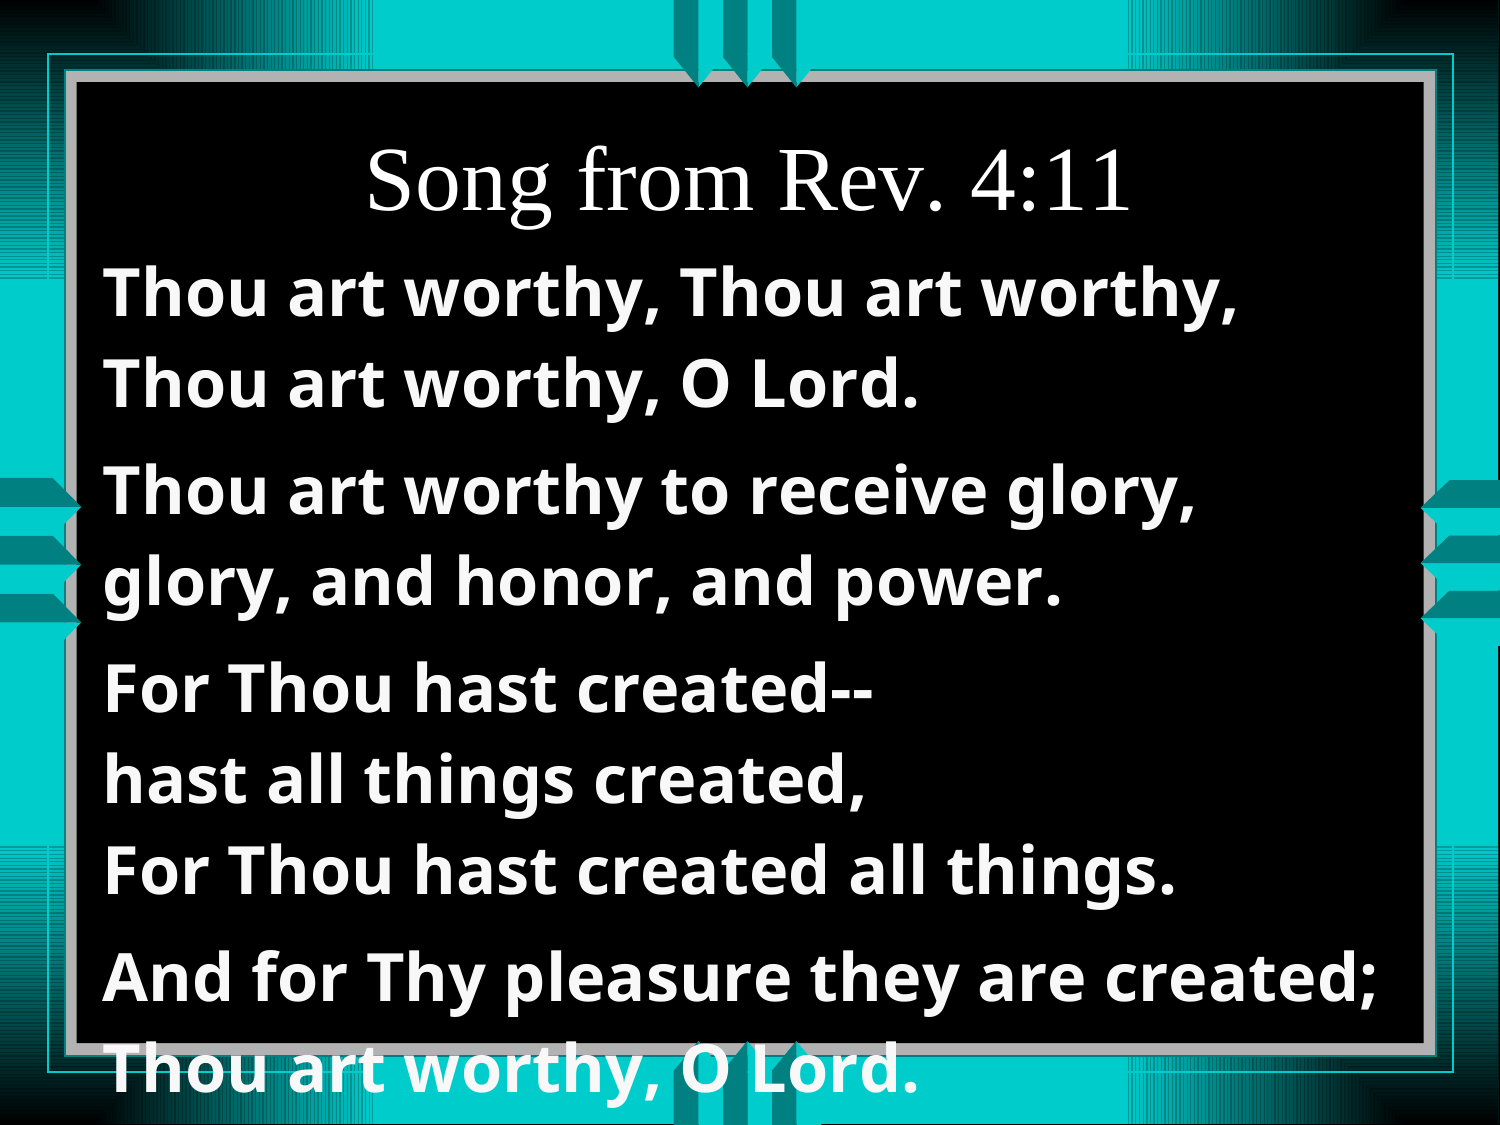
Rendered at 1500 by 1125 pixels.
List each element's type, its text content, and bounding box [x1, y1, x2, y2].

title Song from Rev. 4:11 [78, 49, 1422, 238]
text_box Thou art worthy, Thou art worthy, Thou art worthy, O Lord. Thou art worthy to receive glory, glory, and honor, and power. For Thou hast created-- hast all things created, For Thou hast created all things. And for Thy pleasure they are created; Thou art worthy, O Lord. [87, 237, 1488, 1120]
